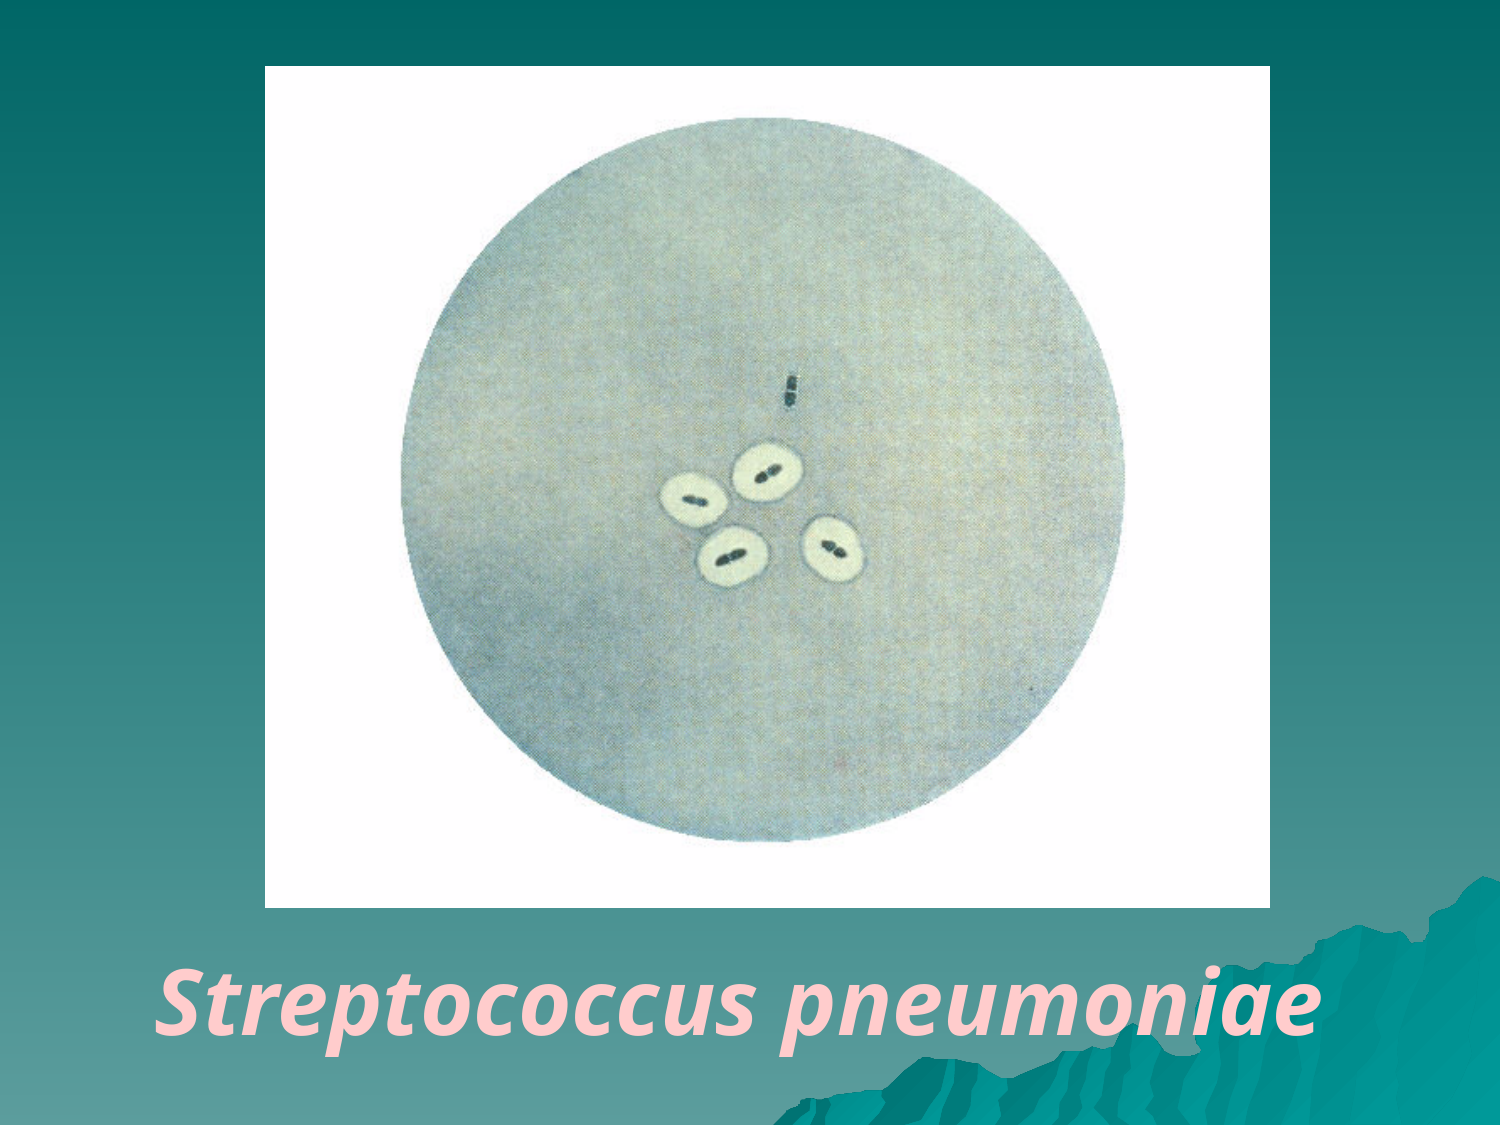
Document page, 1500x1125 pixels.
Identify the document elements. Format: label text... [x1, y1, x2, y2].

picture [265, 66, 1270, 908]
title Streptococcus pneumoniae [64, 904, 1415, 1092]
